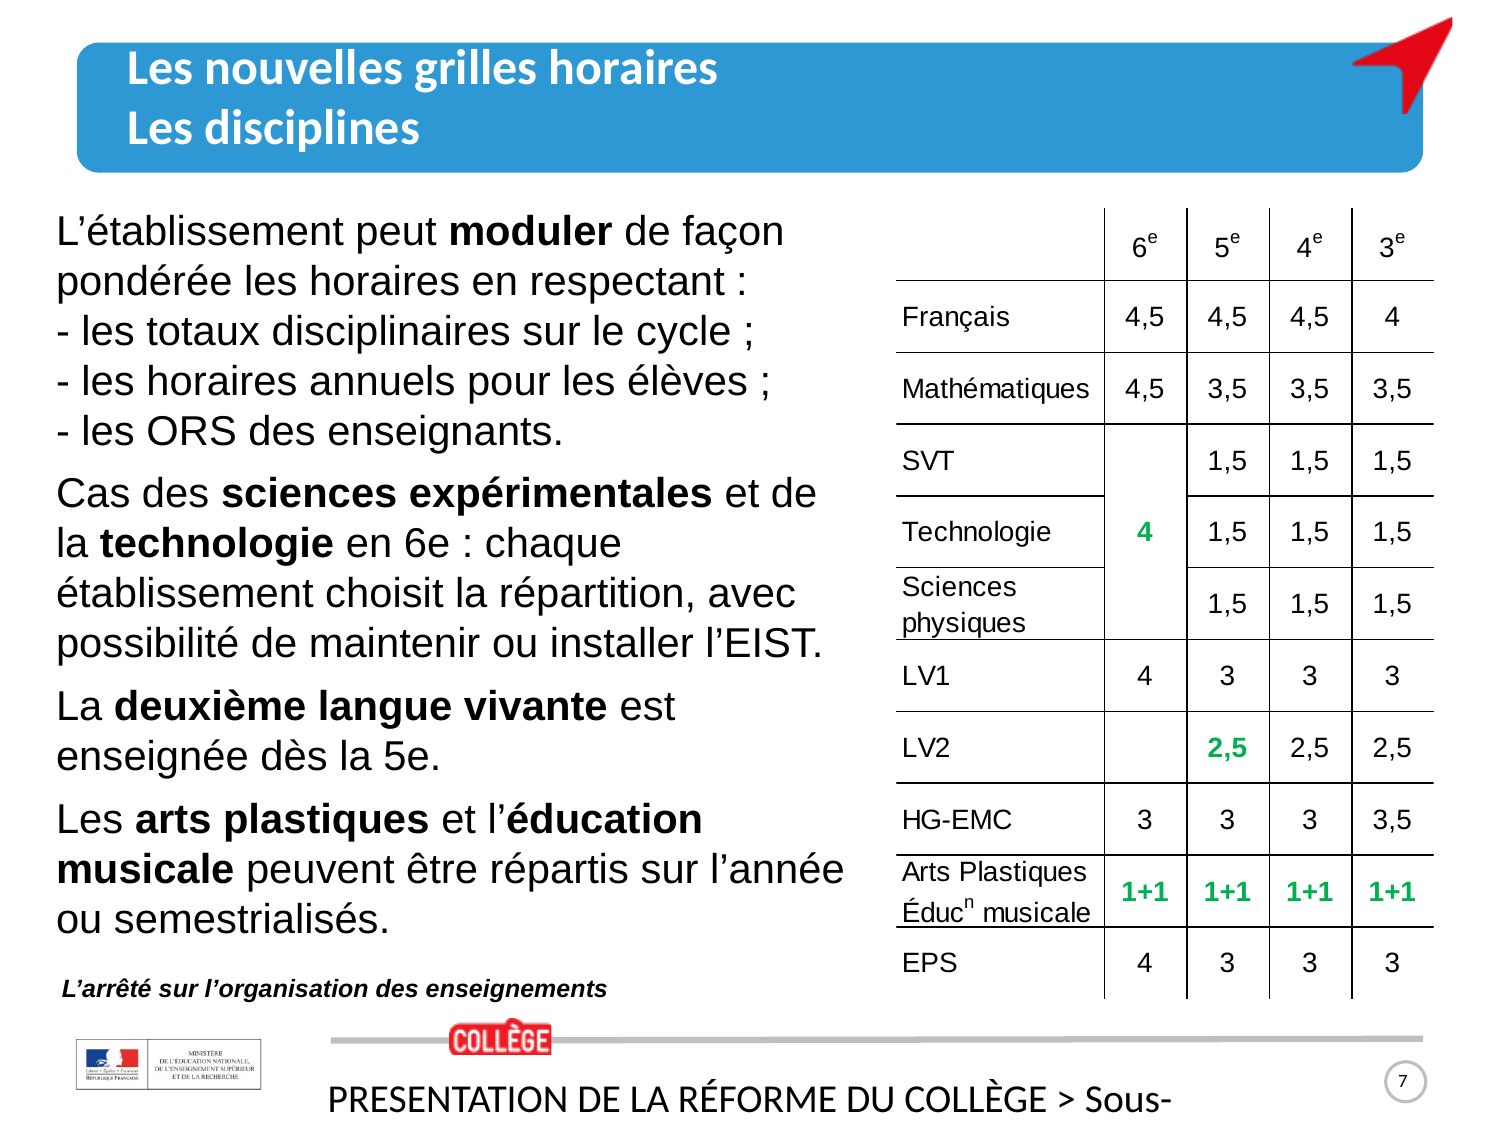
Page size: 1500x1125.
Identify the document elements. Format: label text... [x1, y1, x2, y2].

title Les nouvelles grilles horaires Les disciplines [112, 26, 1424, 181]
picture [74, 1037, 263, 1091]
text_box L’arrêté sur l’organisation des enseignements [47, 965, 624, 1011]
text_box L’établissement peut moduler de façon pondérée les horaires en respectant : - les totaux disciplinaires sur le cycle ; - les horaires annuels pour les élèves ; - les ORS des enseignants. Cas des sciences expérimentales et de la technologie en 6e : chaque établissement choisit la répartition, avec possibilité de maintenir ou installer l’EIST. La deuxième langue vivante est enseignée dès la 5e. Les arts plastiques et l’éducation musicale peuvent être répartis sur l’année ou semestrialisés. [41, 196, 865, 949]
picture [896, 208, 1436, 1000]
